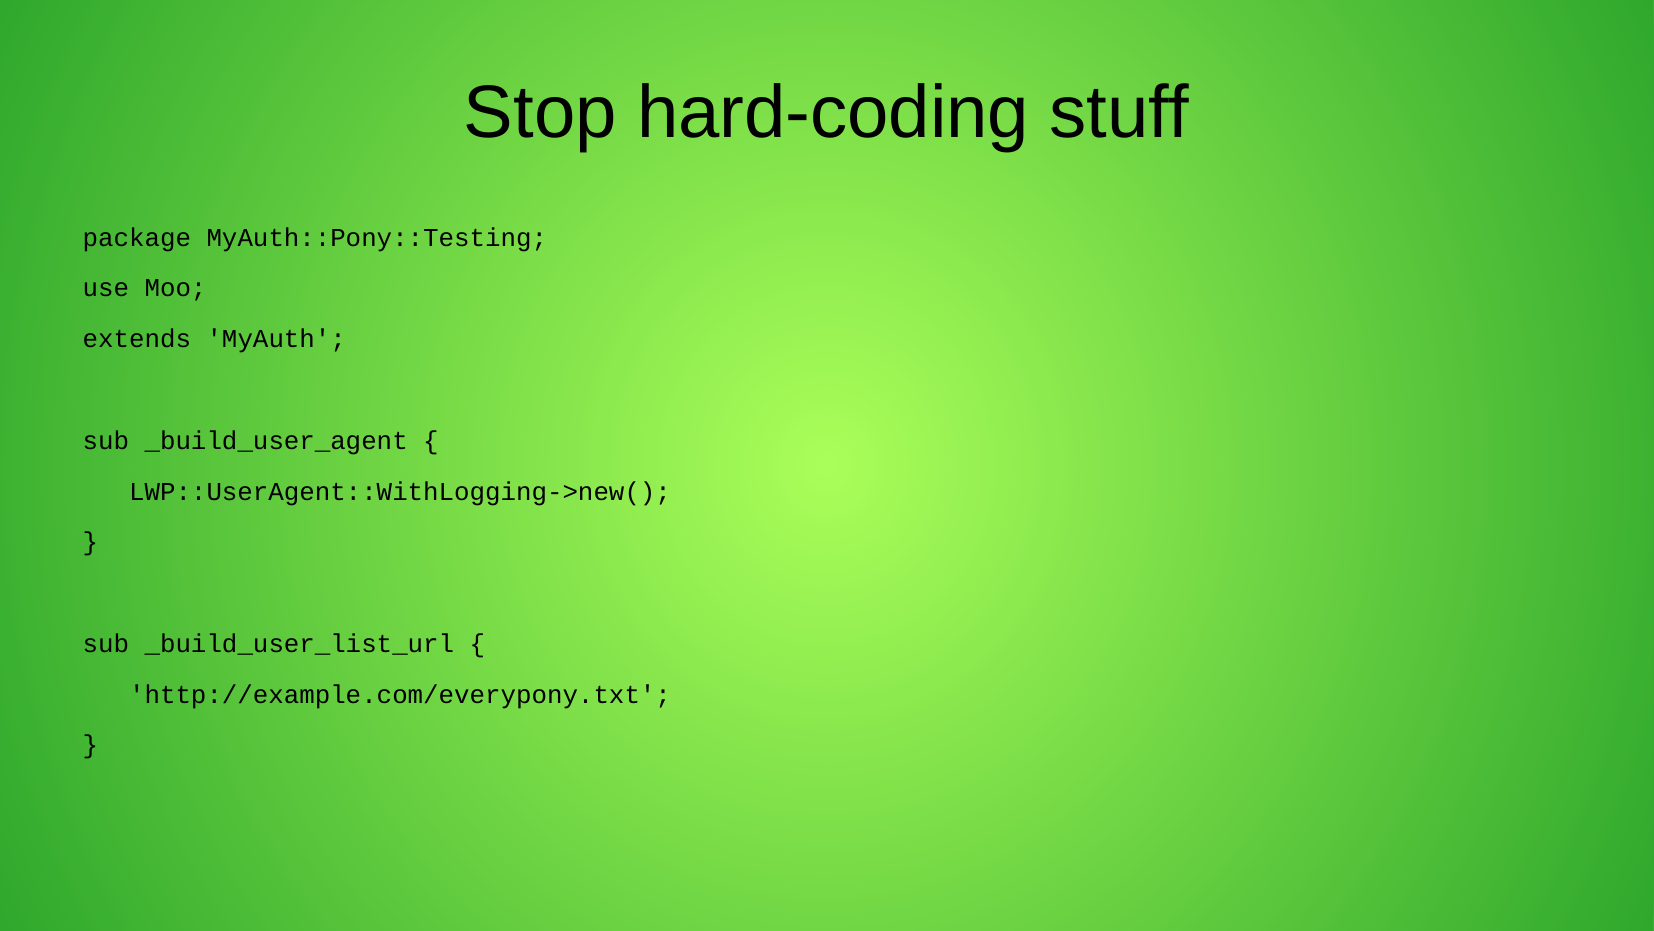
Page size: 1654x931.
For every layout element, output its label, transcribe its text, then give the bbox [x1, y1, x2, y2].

list package MyAuth::Pony::Testing; use Moo; extends 'MyAuth'; sub _build_user_agent { LWP::UserAgent::WithLogging->new(); } sub _build_user_list_url { 'http://example.com/everypony.txt'; } [82, 224, 1571, 764]
title Stop hard-coding stuff [82, 35, 1571, 189]
